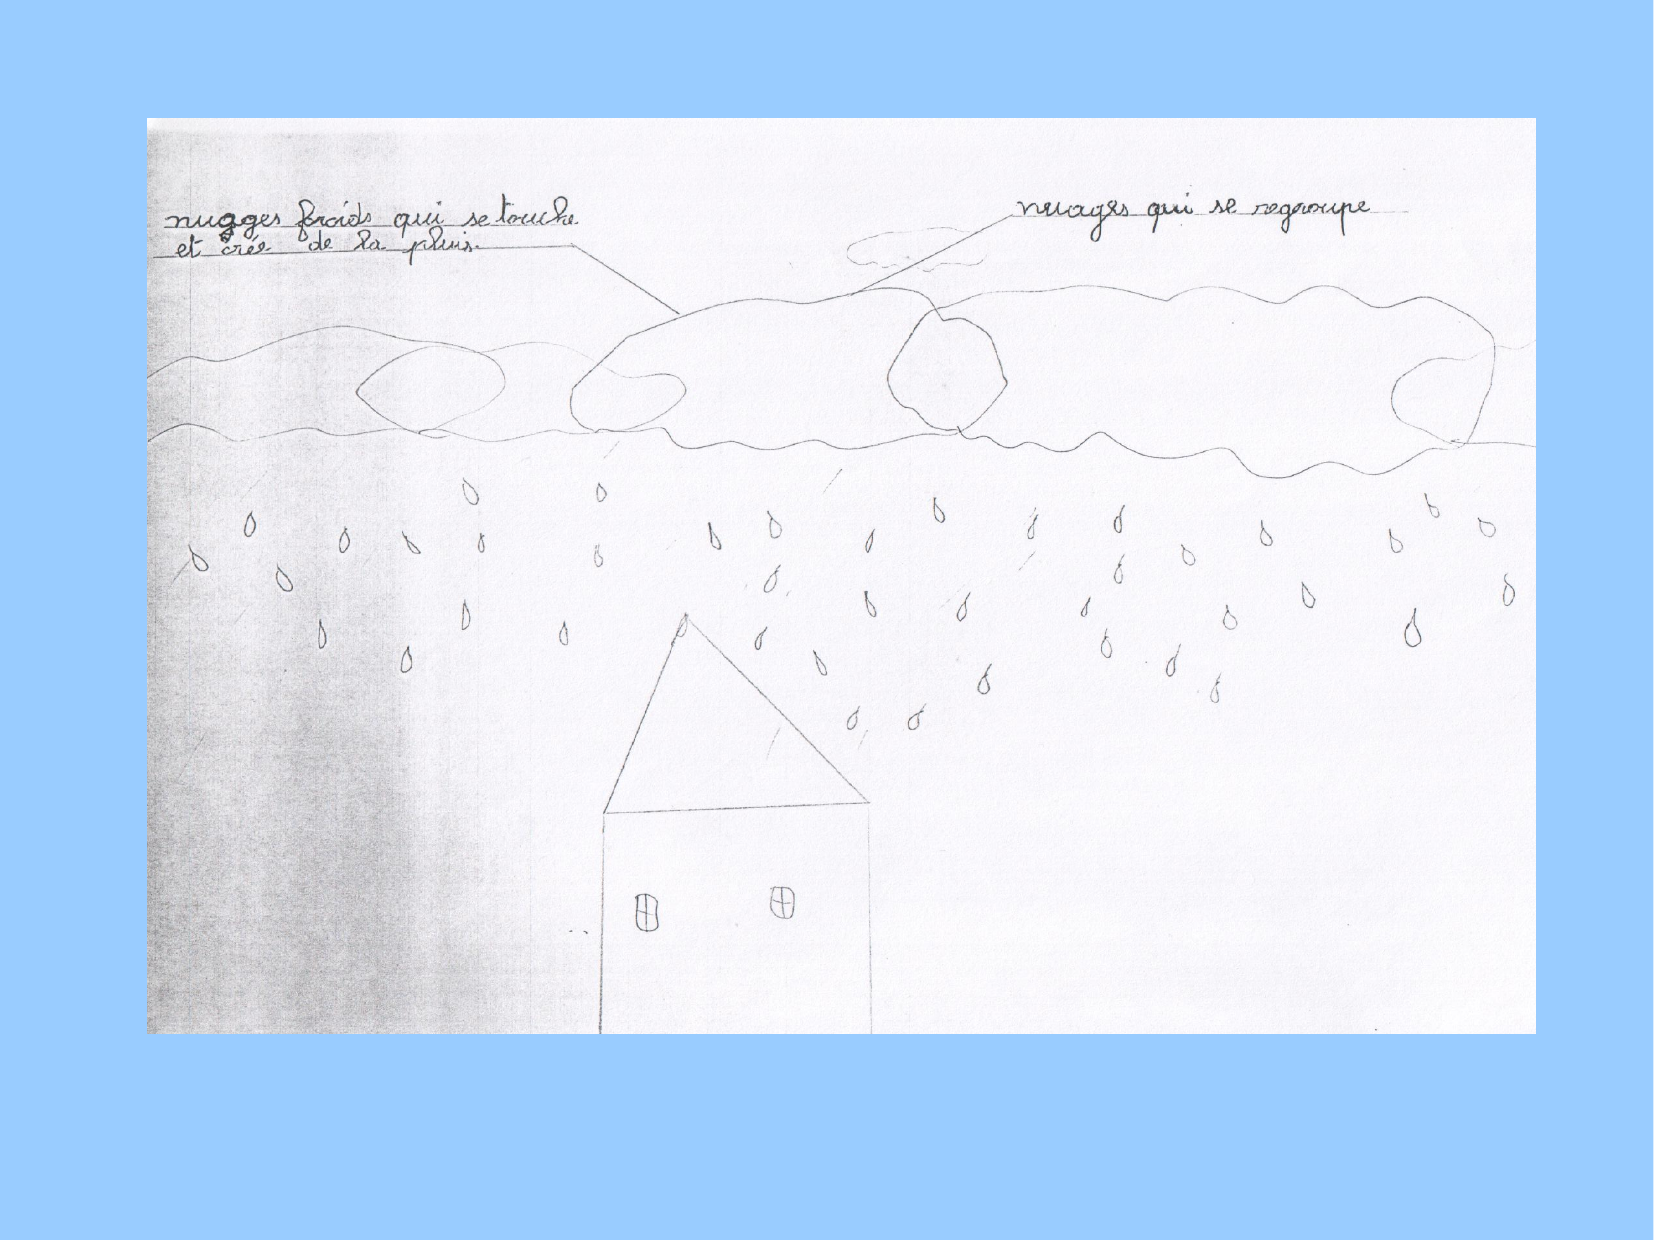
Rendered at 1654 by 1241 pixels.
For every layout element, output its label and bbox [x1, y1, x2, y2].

picture [147, 118, 1536, 1034]
